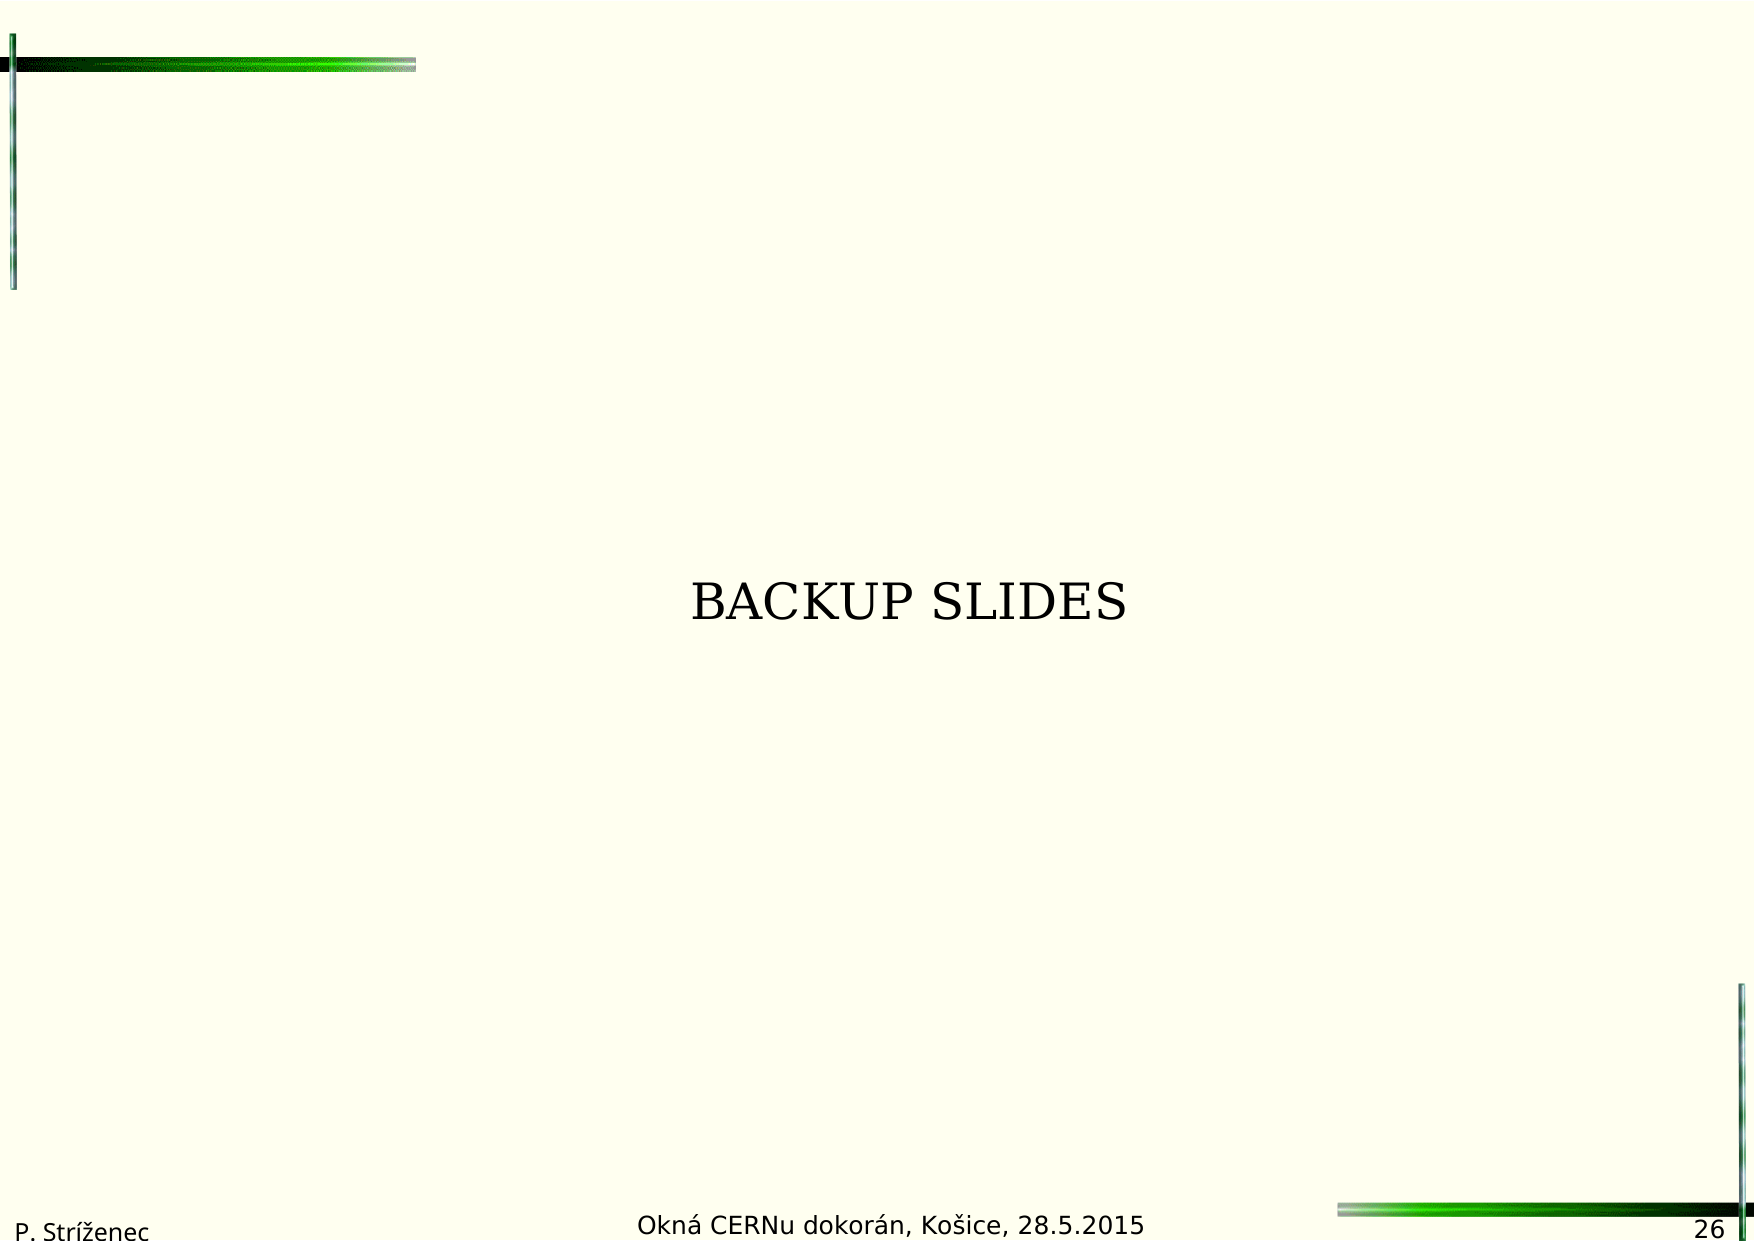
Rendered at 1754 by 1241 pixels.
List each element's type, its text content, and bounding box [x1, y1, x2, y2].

picture [1337, 1202, 1738, 1217]
picture [17, 57, 416, 72]
picture [1738, 983, 1754, 1241]
text_box BACKUP SLIDES [690, 573, 1129, 632]
text_box Okná CERNu dokorán, Košice, 28.5.2015 [637, 1211, 1176, 1241]
picture [0, 33, 17, 290]
text_box <number> [1693, 1215, 1742, 1241]
text_box P. Stríženec [0, 1214, 176, 1241]
